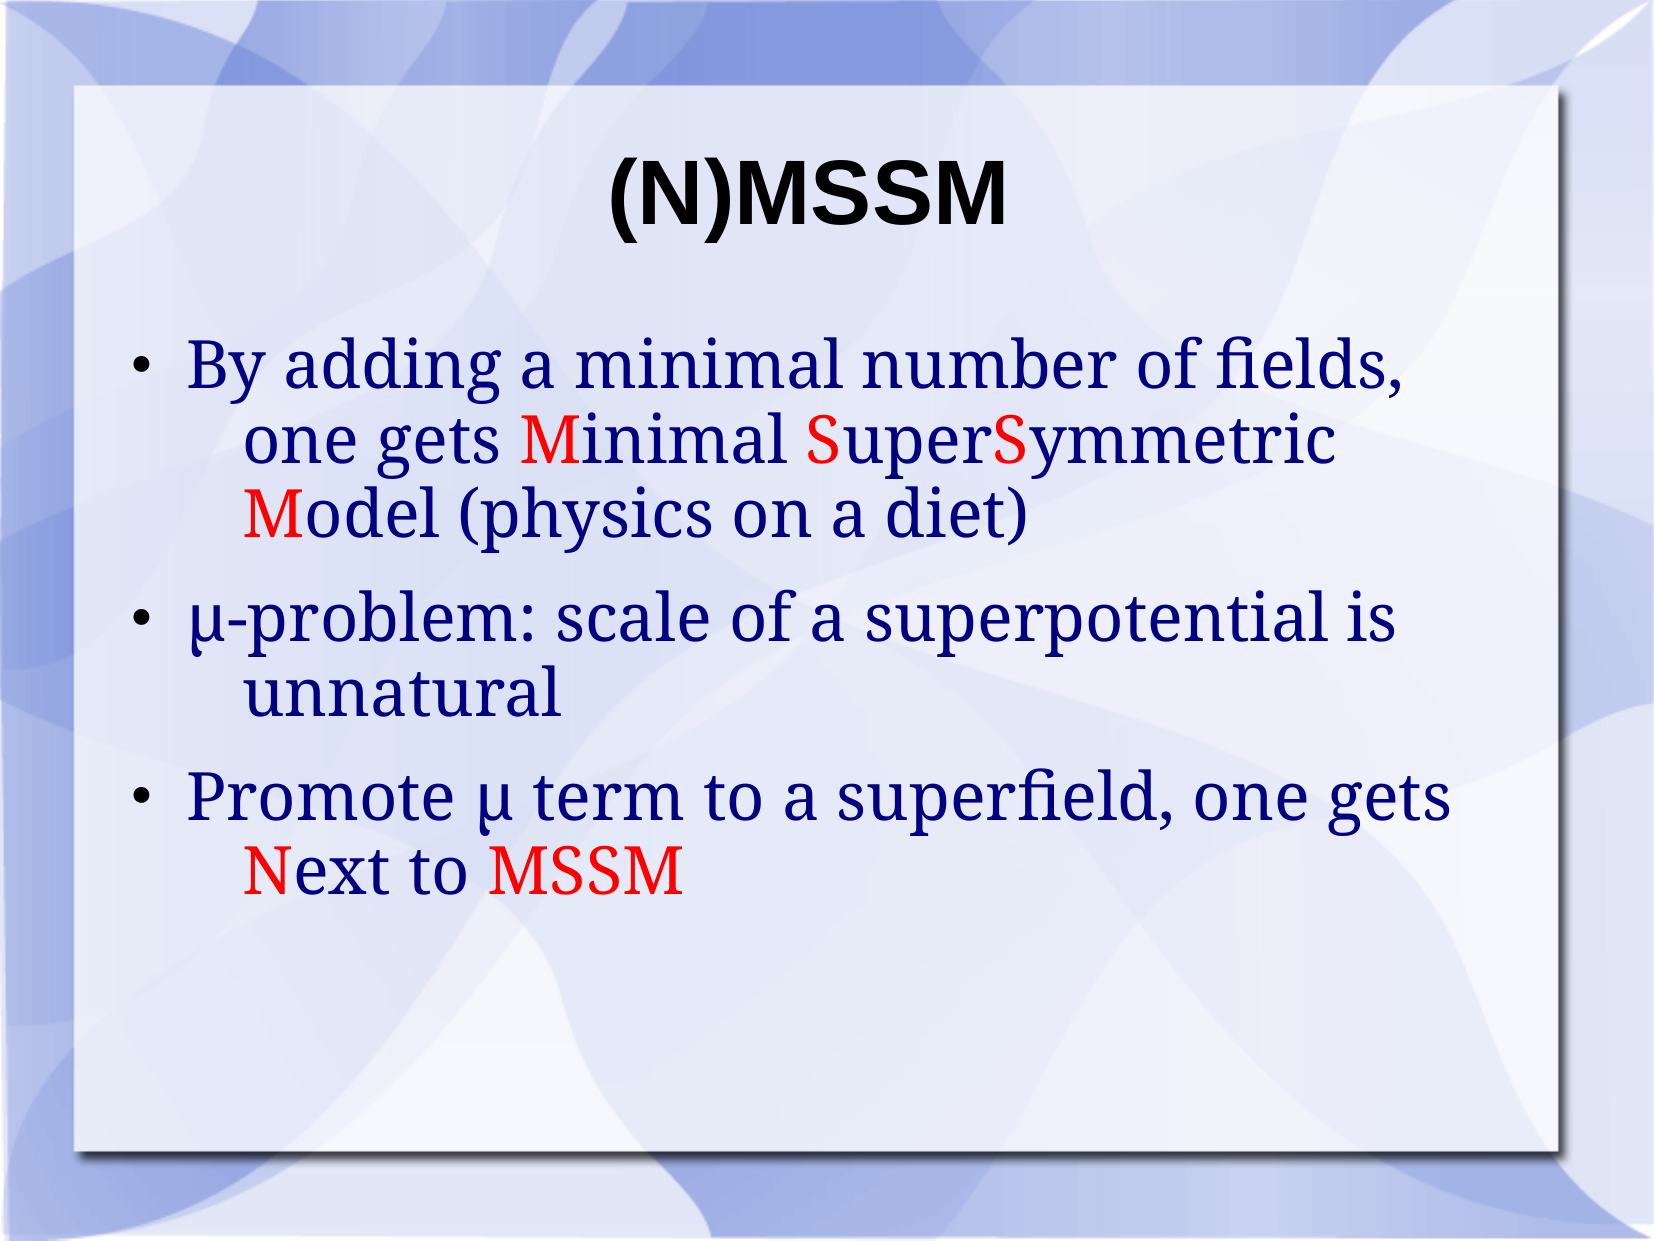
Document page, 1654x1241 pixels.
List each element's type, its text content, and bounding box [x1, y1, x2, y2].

list By adding a minimal number of fields, one gets Minimal SuperSymmetric Model (physics on a diet) µ-problem: scale of a superpotential is unnatural Promote µ term to a superfield, one gets Next to MSSM [129, 324, 1488, 1144]
title (N)MSSM [82, 90, 1536, 298]
picture [0, 0, 1654, 1241]
